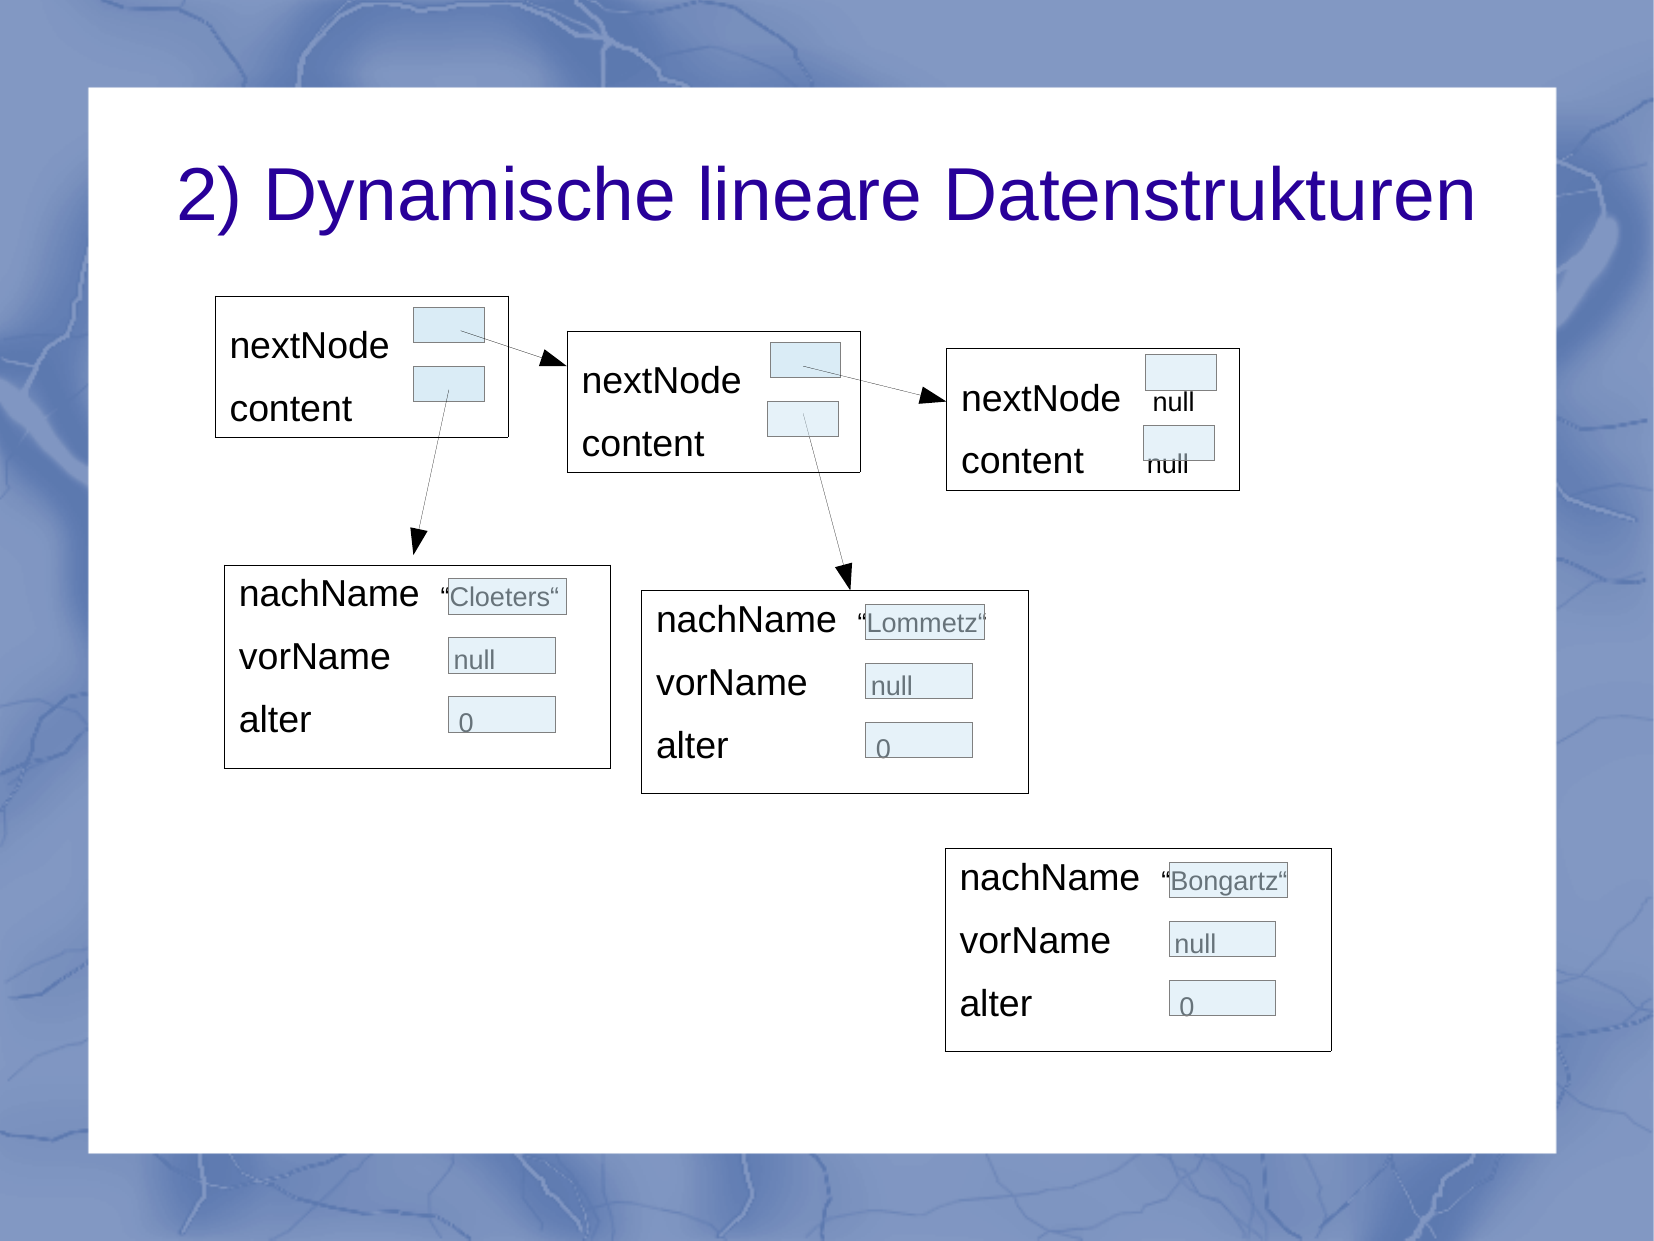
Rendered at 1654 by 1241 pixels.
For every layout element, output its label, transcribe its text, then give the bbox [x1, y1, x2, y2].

title 2) Dynamische lineare Datenstrukturen [118, 90, 1536, 298]
text_box [865, 604, 985, 640]
text_box [413, 366, 485, 402]
table_header nextNode content [216, 297, 508, 437]
text_box [767, 401, 839, 437]
text_box [413, 307, 485, 343]
text_box [865, 722, 973, 758]
text_box [1169, 862, 1288, 898]
table_header nachName “Cloeters“ vorName null alter 0 [225, 566, 610, 768]
text_box [1143, 425, 1215, 461]
text_box [448, 578, 567, 615]
text_box [1169, 921, 1276, 957]
table_header nextNode content [568, 332, 860, 472]
table_header nextNode null content null [947, 349, 1239, 490]
table_header nachName “Lommetz“ vorName null alter 0 [642, 591, 1028, 793]
table_header nachName “Bongartz“ vorName null alter 0 [946, 849, 1331, 1051]
text_box [865, 663, 973, 699]
text_box [448, 637, 556, 674]
text_box [770, 342, 841, 378]
text_box [1169, 980, 1276, 1016]
text_box [448, 696, 556, 733]
text_box [1145, 354, 1217, 391]
picture [0, 0, 1654, 1241]
